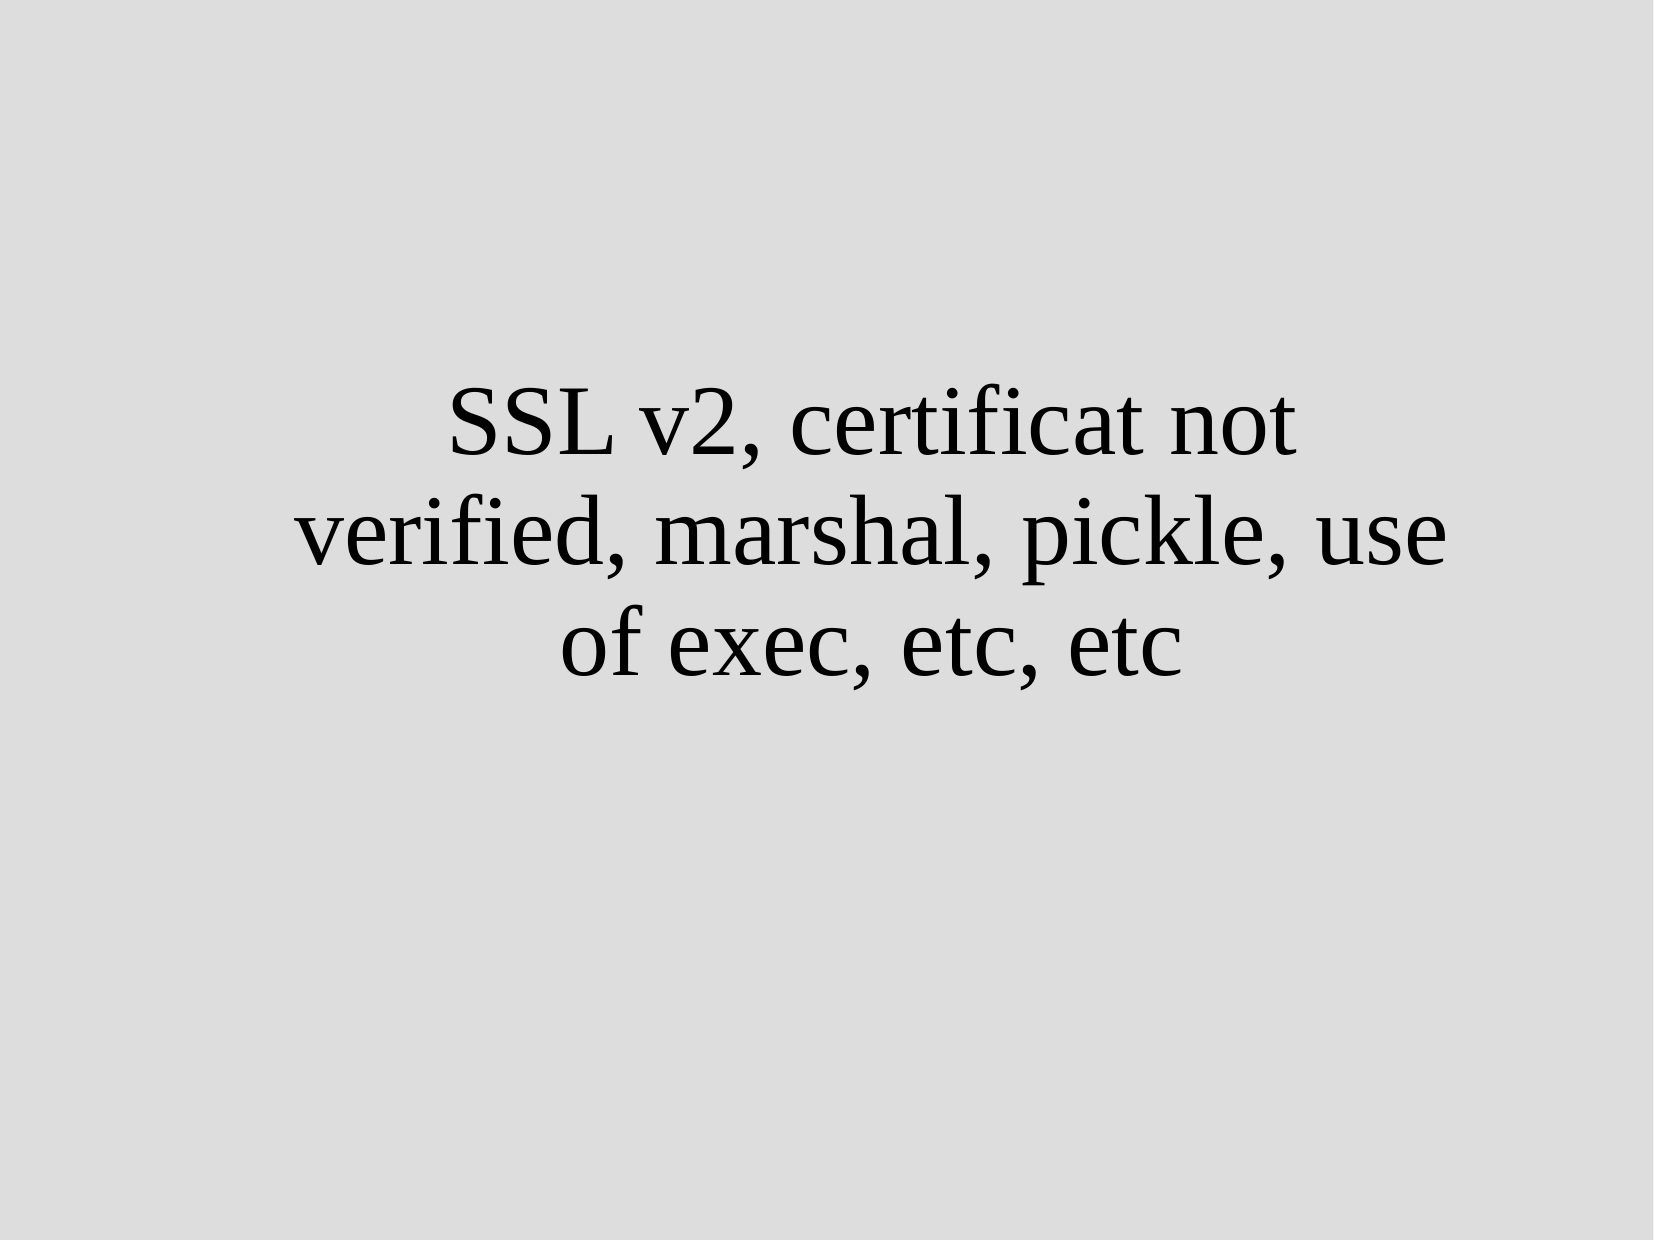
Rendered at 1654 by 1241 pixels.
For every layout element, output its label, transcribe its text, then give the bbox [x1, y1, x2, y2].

text_box SSL v2, certificat not verified, marshal, pickle, use of exec, etc, etc [271, 357, 1473, 705]
subtitle [82, 49, 1571, 1010]
